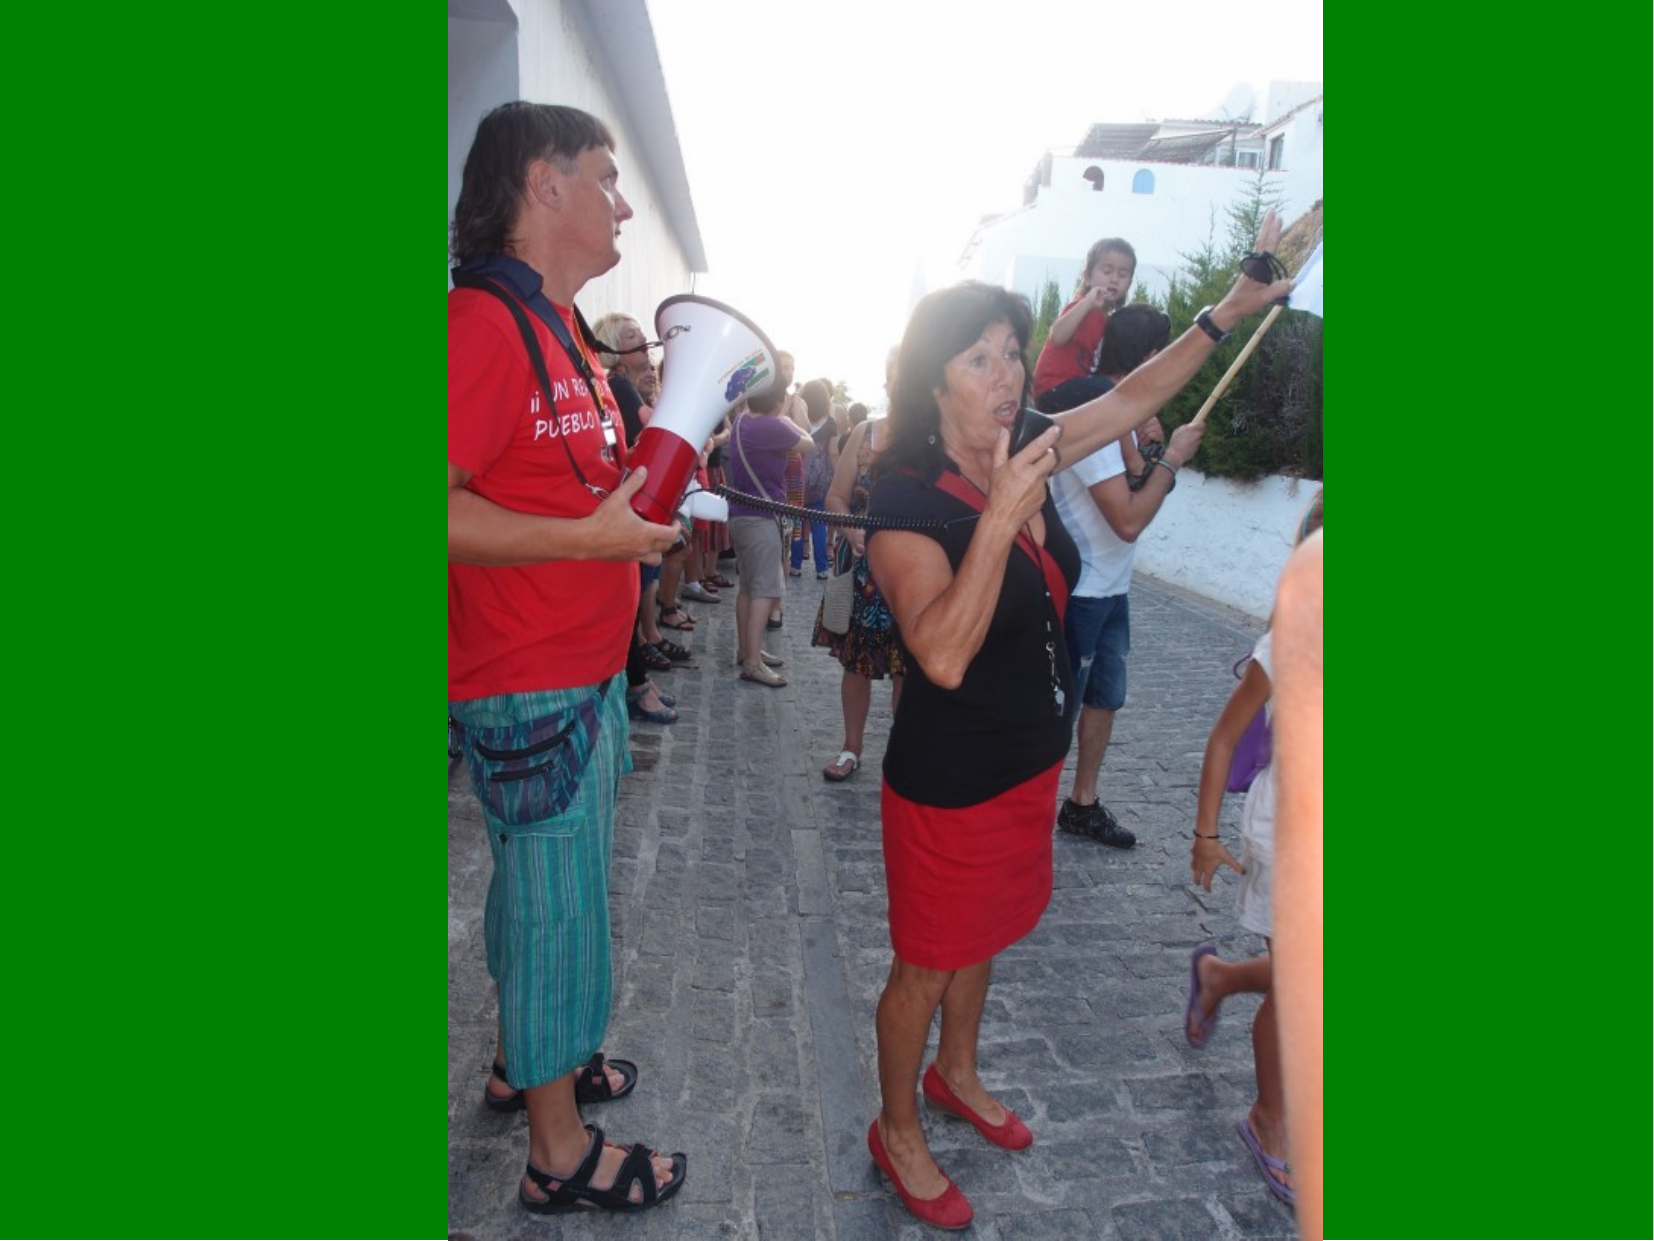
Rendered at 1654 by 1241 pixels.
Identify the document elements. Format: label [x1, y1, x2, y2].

picture [448, 0, 1323, 1241]
